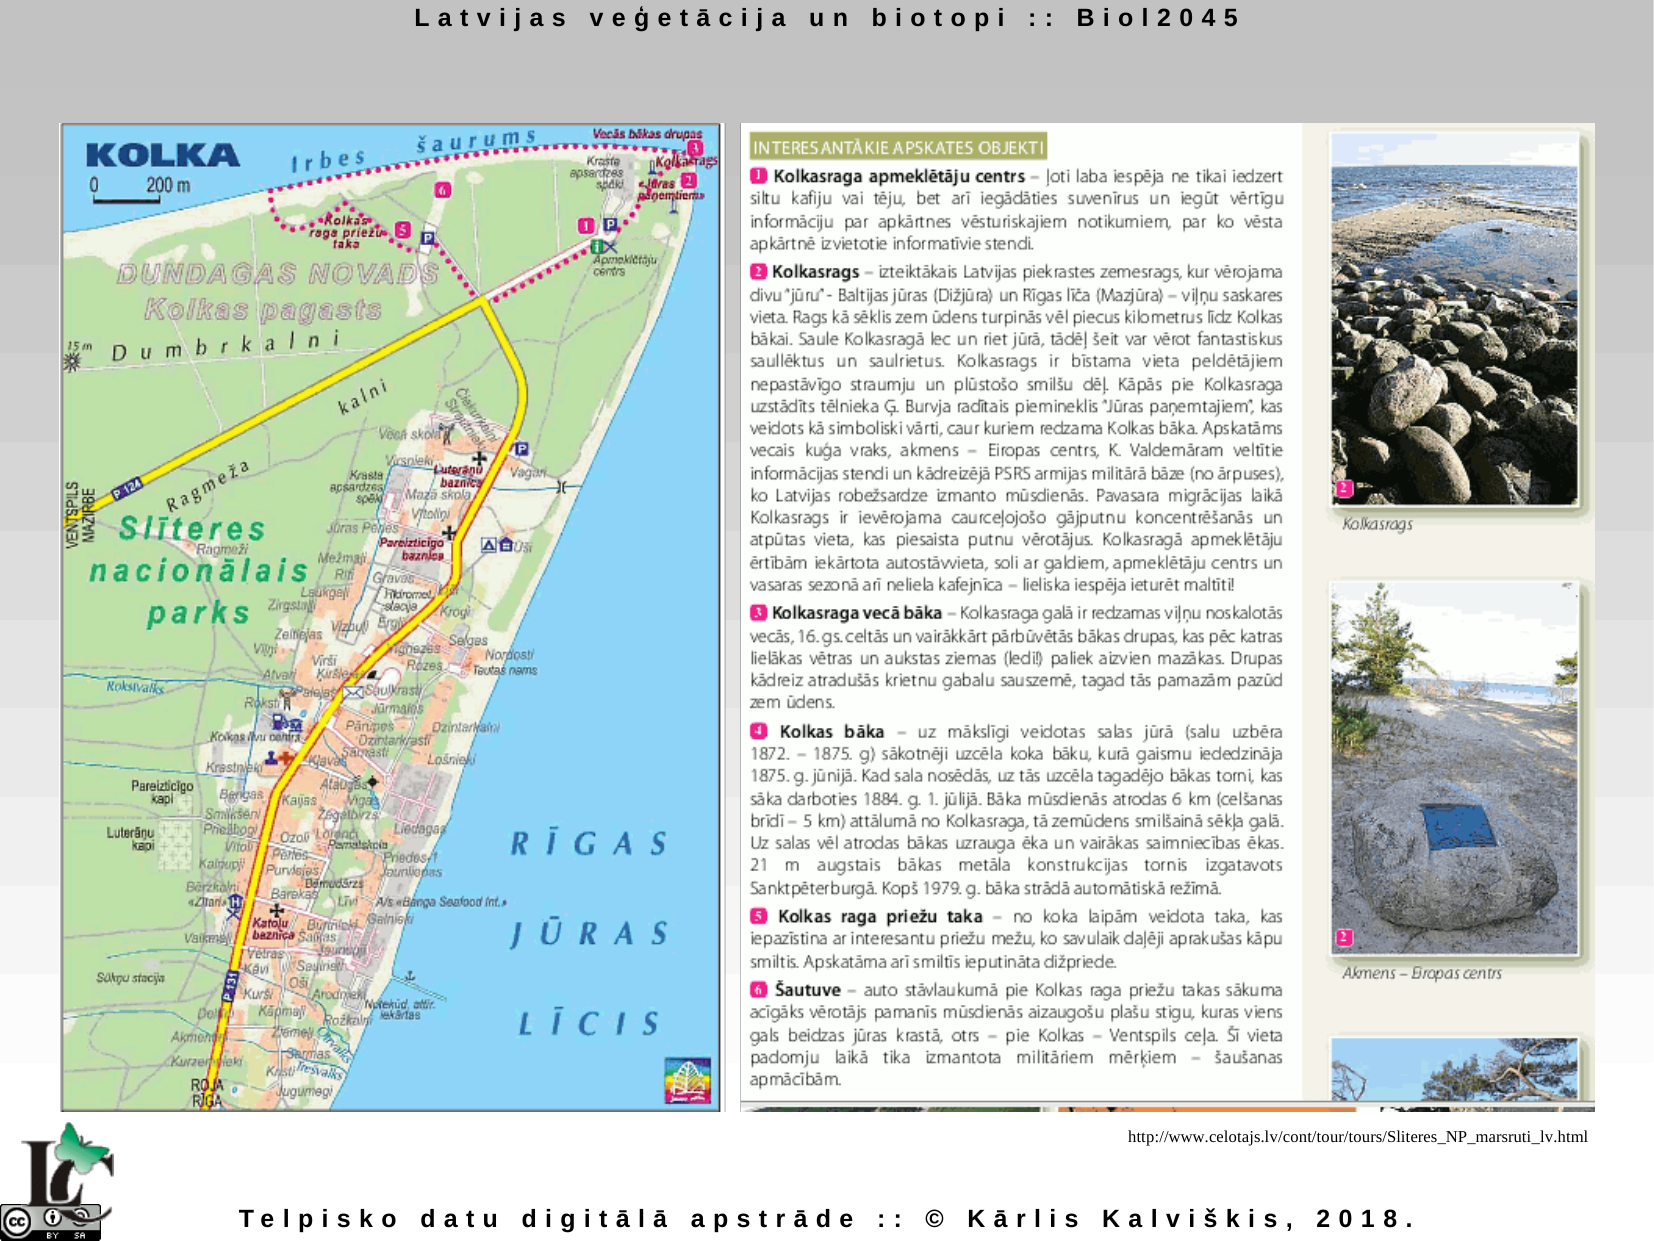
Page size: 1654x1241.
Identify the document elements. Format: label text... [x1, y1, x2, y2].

picture [0, 0, 1654, 1241]
text_box http://www.celotajs.lv/cont/tour/tours/Sliteres_NP_marsruti_lv.html [1130, 1127, 1590, 1146]
